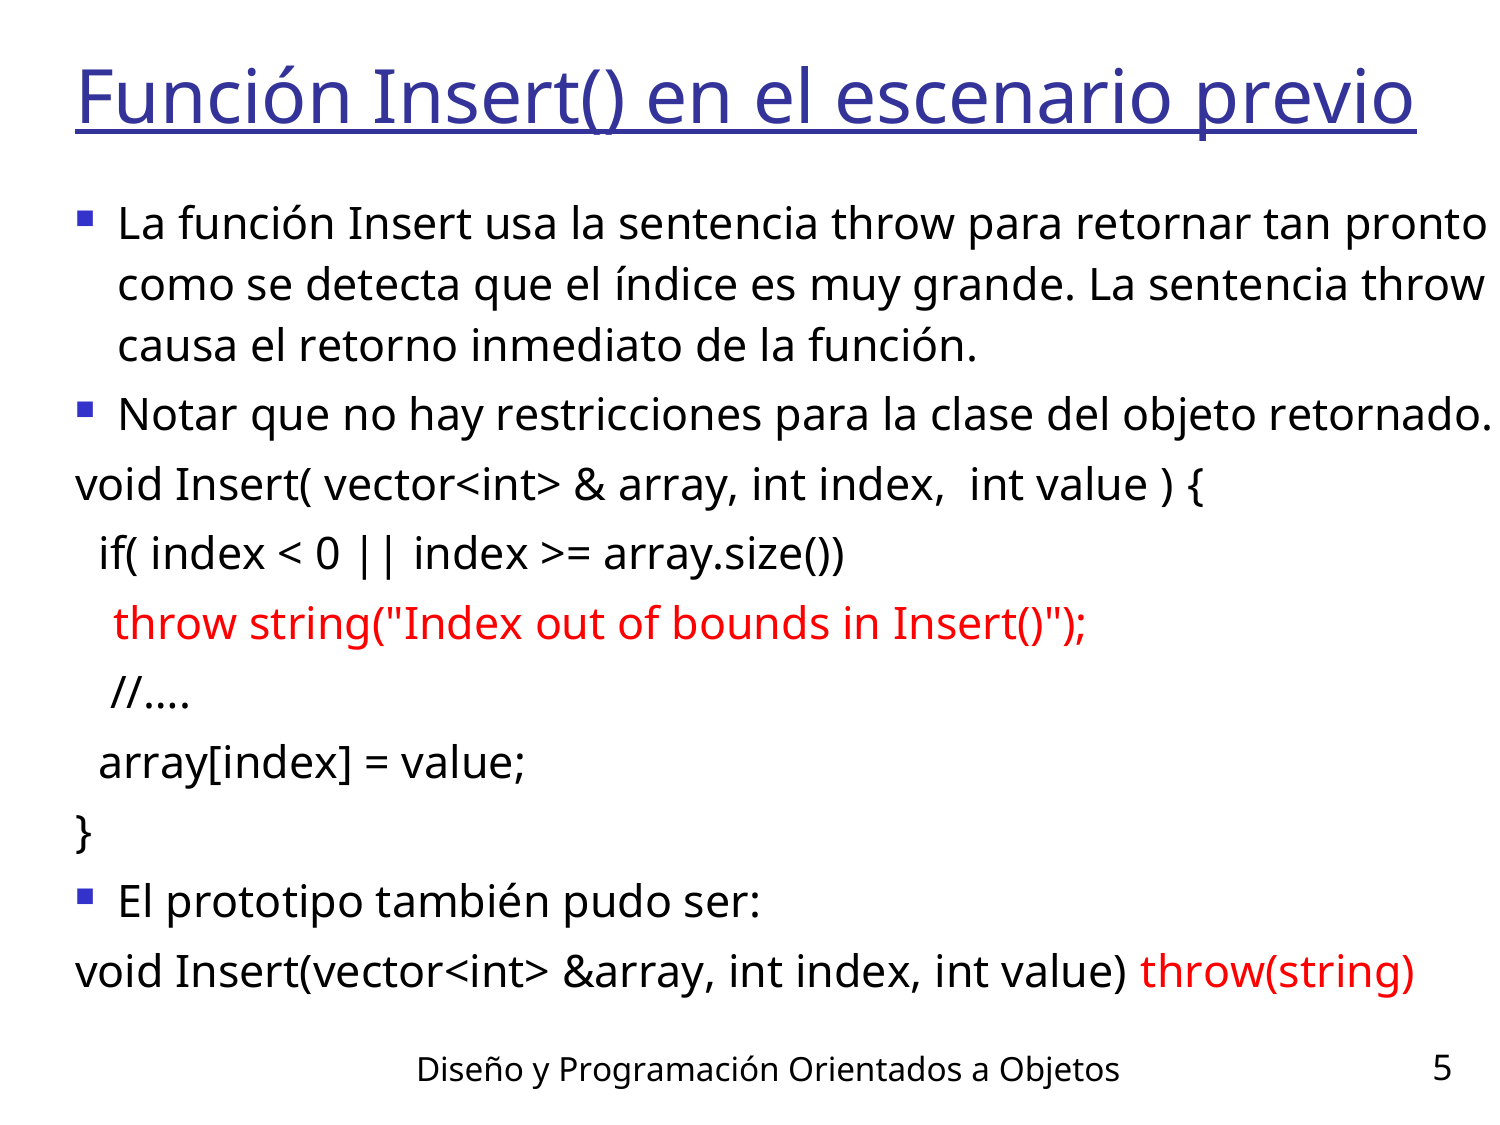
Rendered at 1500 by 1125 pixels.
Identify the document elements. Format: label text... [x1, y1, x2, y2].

title Función Insert() en el escenario previo [75, 12, 1466, 175]
list La función Insert usa la sentencia throw para retornar tan pronto como se detecta que el índice es muy grande. La sentencia throw causa el retorno inmediato de la función. Notar que no hay restricciones para la clase del objeto retornado. void Insert( vector<int> & array, int index, int value )‏ { if( index < 0 || index >= array.size())‏ throw string("Index out of bounds in Insert()"); //…. array[index] = value; } El prototipo también pudo ser: void Insert(vector<int> &array, int index, int value) throw(string) [75, 191, 1500, 1013]
